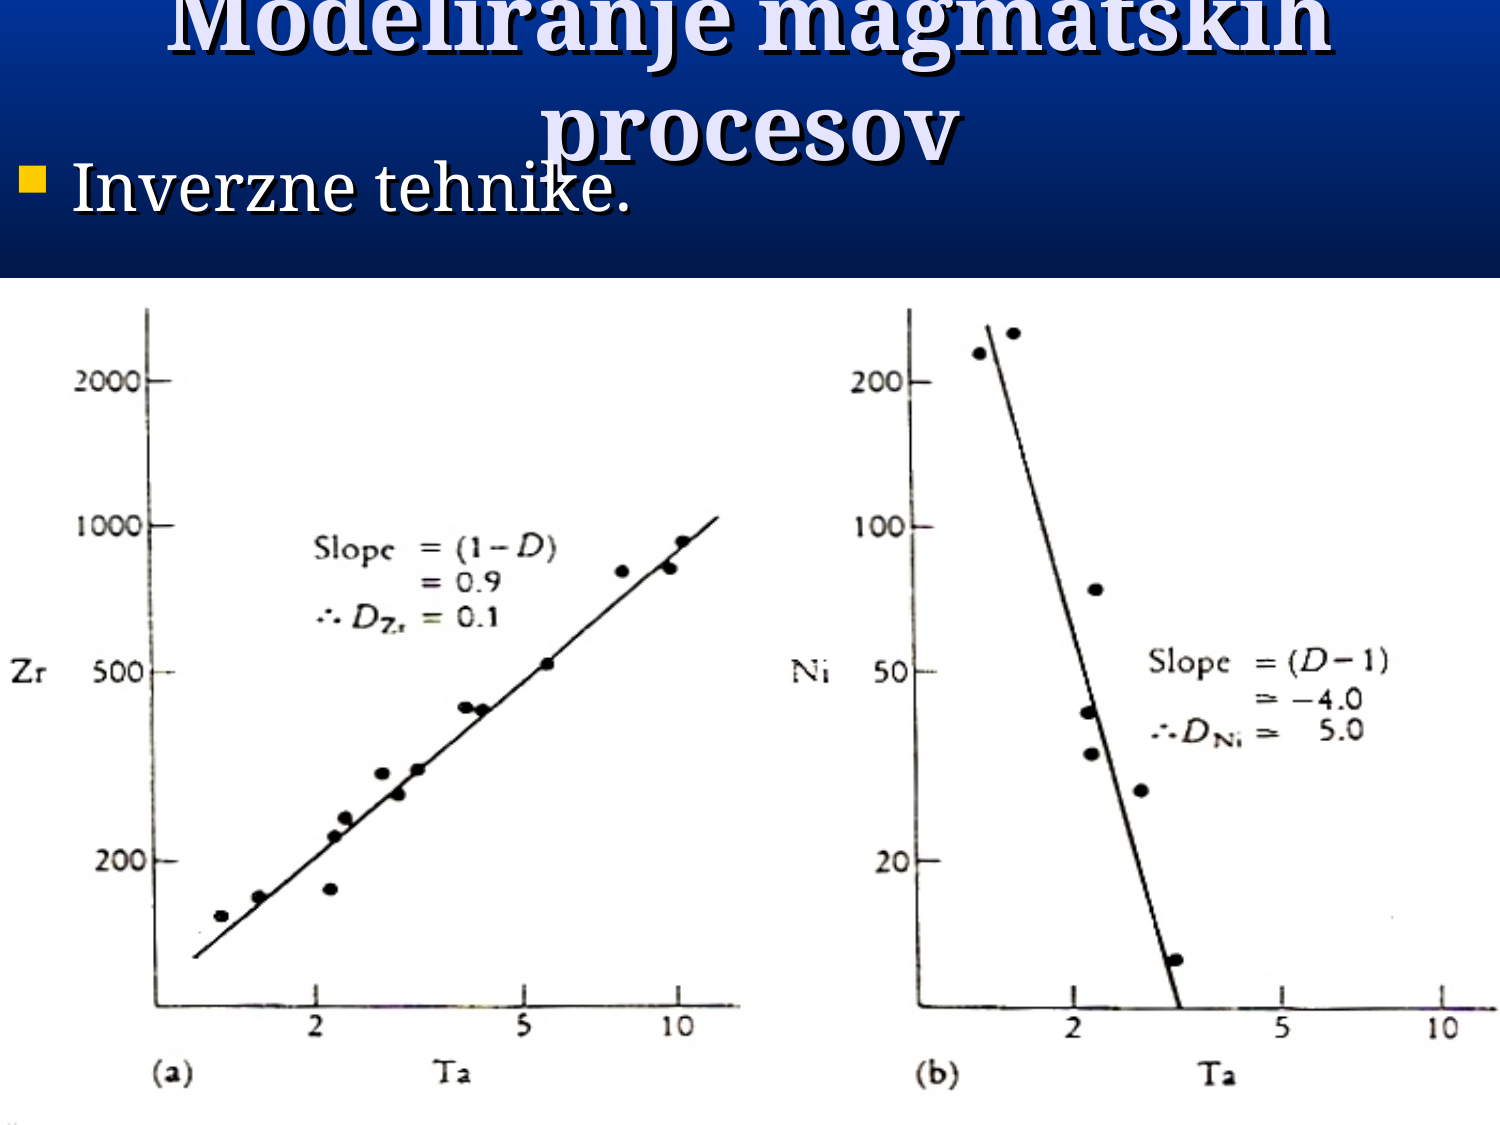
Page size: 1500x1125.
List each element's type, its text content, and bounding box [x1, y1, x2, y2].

title Modeliranje magmatskih procesov [0, 0, 1500, 137]
picture [0, 278, 1500, 1125]
list Inverzne tehnike. [0, 137, 1500, 278]
